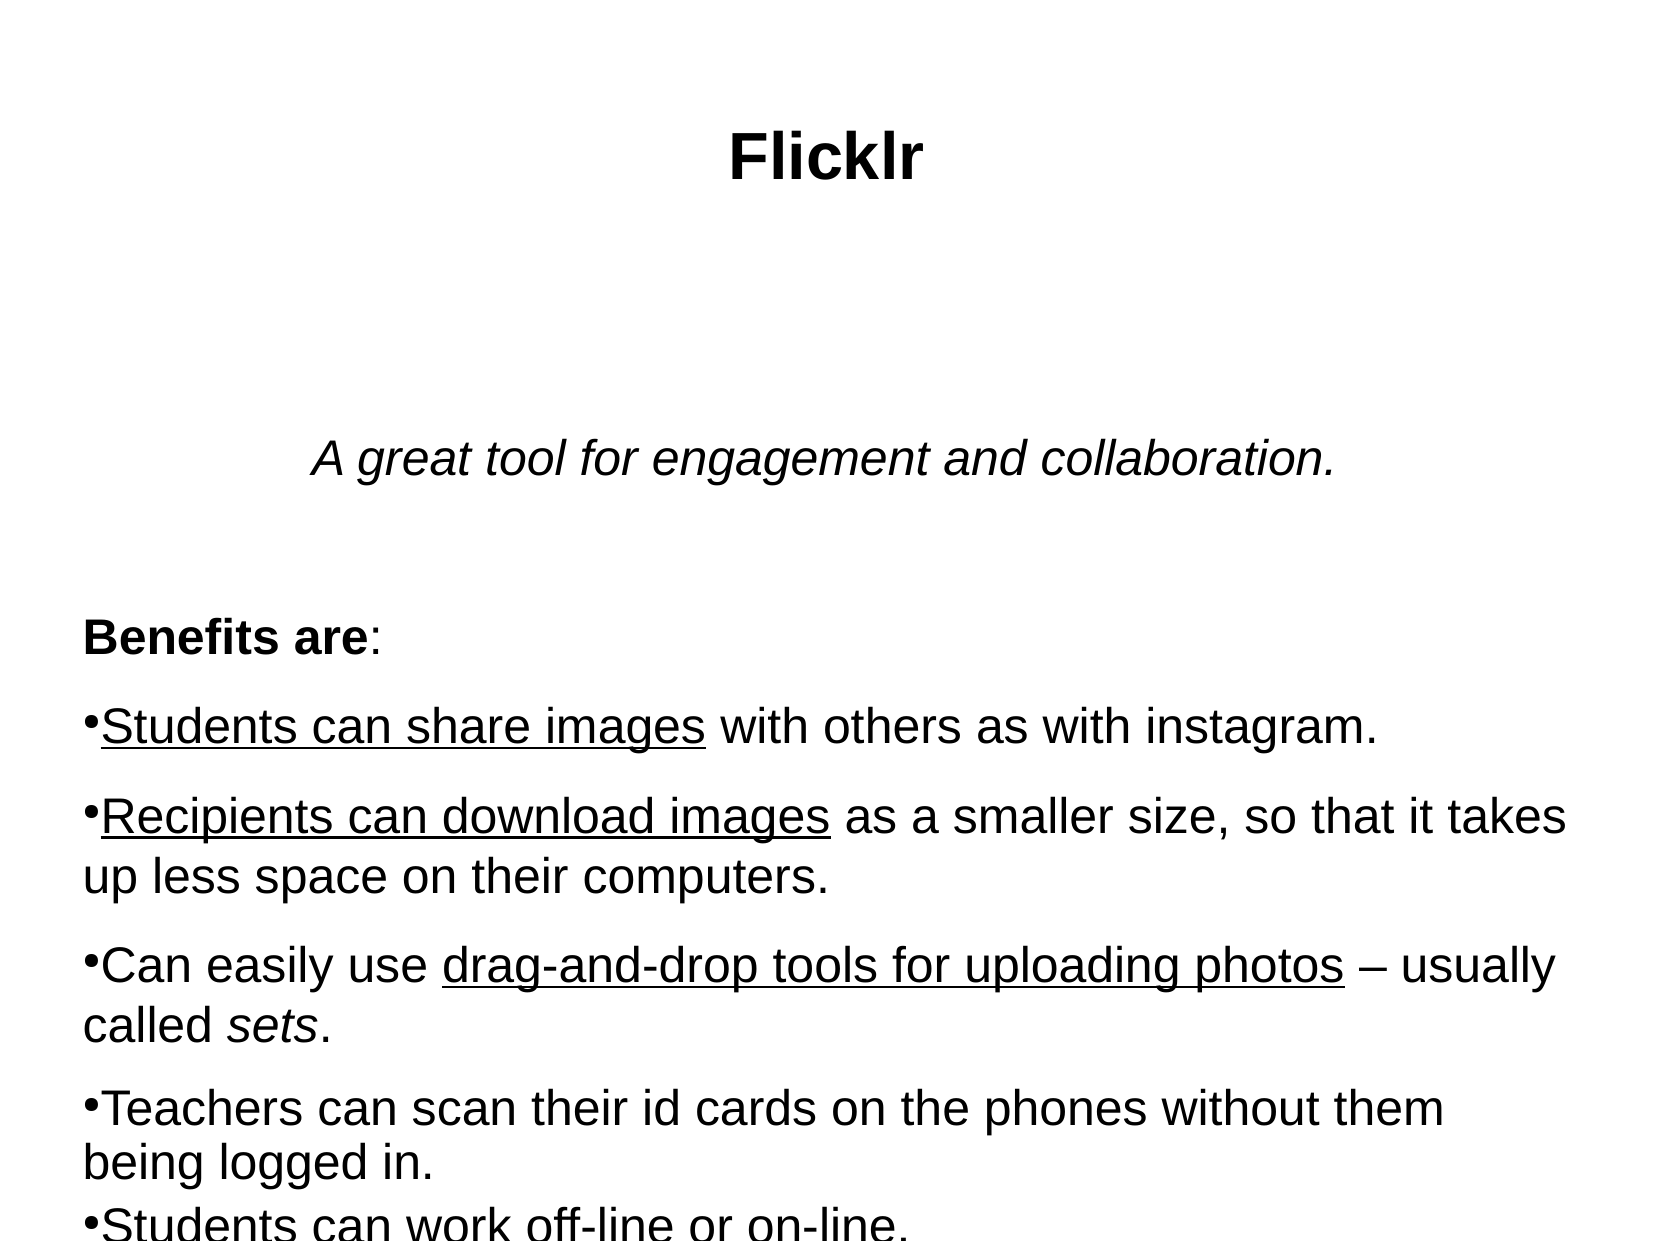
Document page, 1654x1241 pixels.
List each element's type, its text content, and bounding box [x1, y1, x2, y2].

subtitle A great tool for engagement and collaboration. Benefits are: Students can share images with others as with instagram. Recipients can download images as a smaller size, so that it takes up less space on their computers. Can easily use drag-and-drop tools for uploading photos – usually called sets. Teachers can scan their id cards on the phones without them being logged in. Students can work off-line or on-line. Students store videos up to 3 minutes in length. Basic photo editing tools available including eye reduction. [82, 146, 1571, 1241]
title Flicklr [82, 49, 1571, 146]
